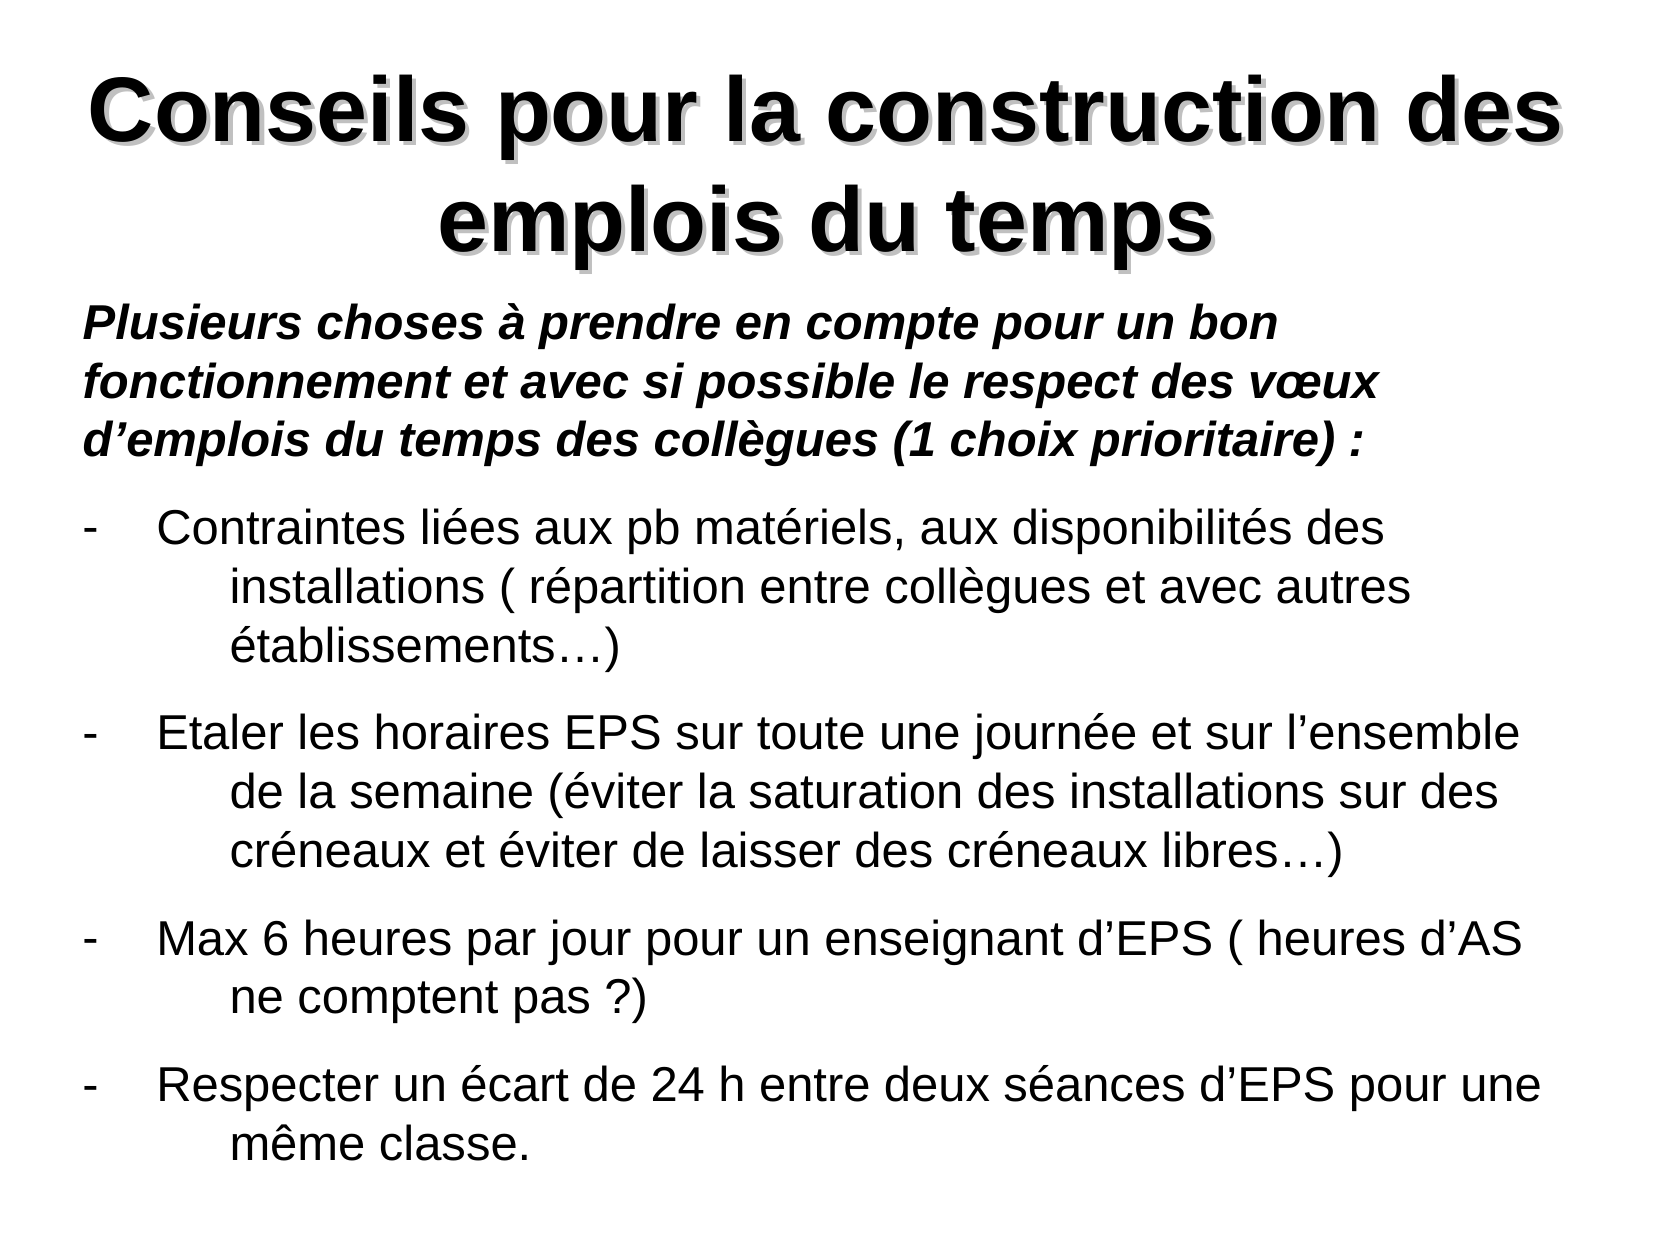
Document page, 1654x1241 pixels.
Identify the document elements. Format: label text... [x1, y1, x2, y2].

list Plusieurs choses à prendre en compte pour un bon fonctionnement et avec si possible le respect des vœux d’emplois du temps des collègues (1 choix prioritaire) : Contraintes liées aux pb matériels, aux disponibilités des installations ( répartition entre collègues et avec autres établissements…) Etaler les horaires EPS sur toute une journée et sur l’ensemble de la semaine (éviter la saturation des installations sur des créneaux et éviter de laisser des créneaux libres…) Max 6 heures par jour pour un enseignant d’EPS ( heures d’AS ne comptent pas ?) Respecter un écart de 24 h entre deux séances d’EPS pour une même classe. [82, 290, 1571, 1175]
title Conseils pour la construction des emplois du temps [82, 49, 1571, 257]
